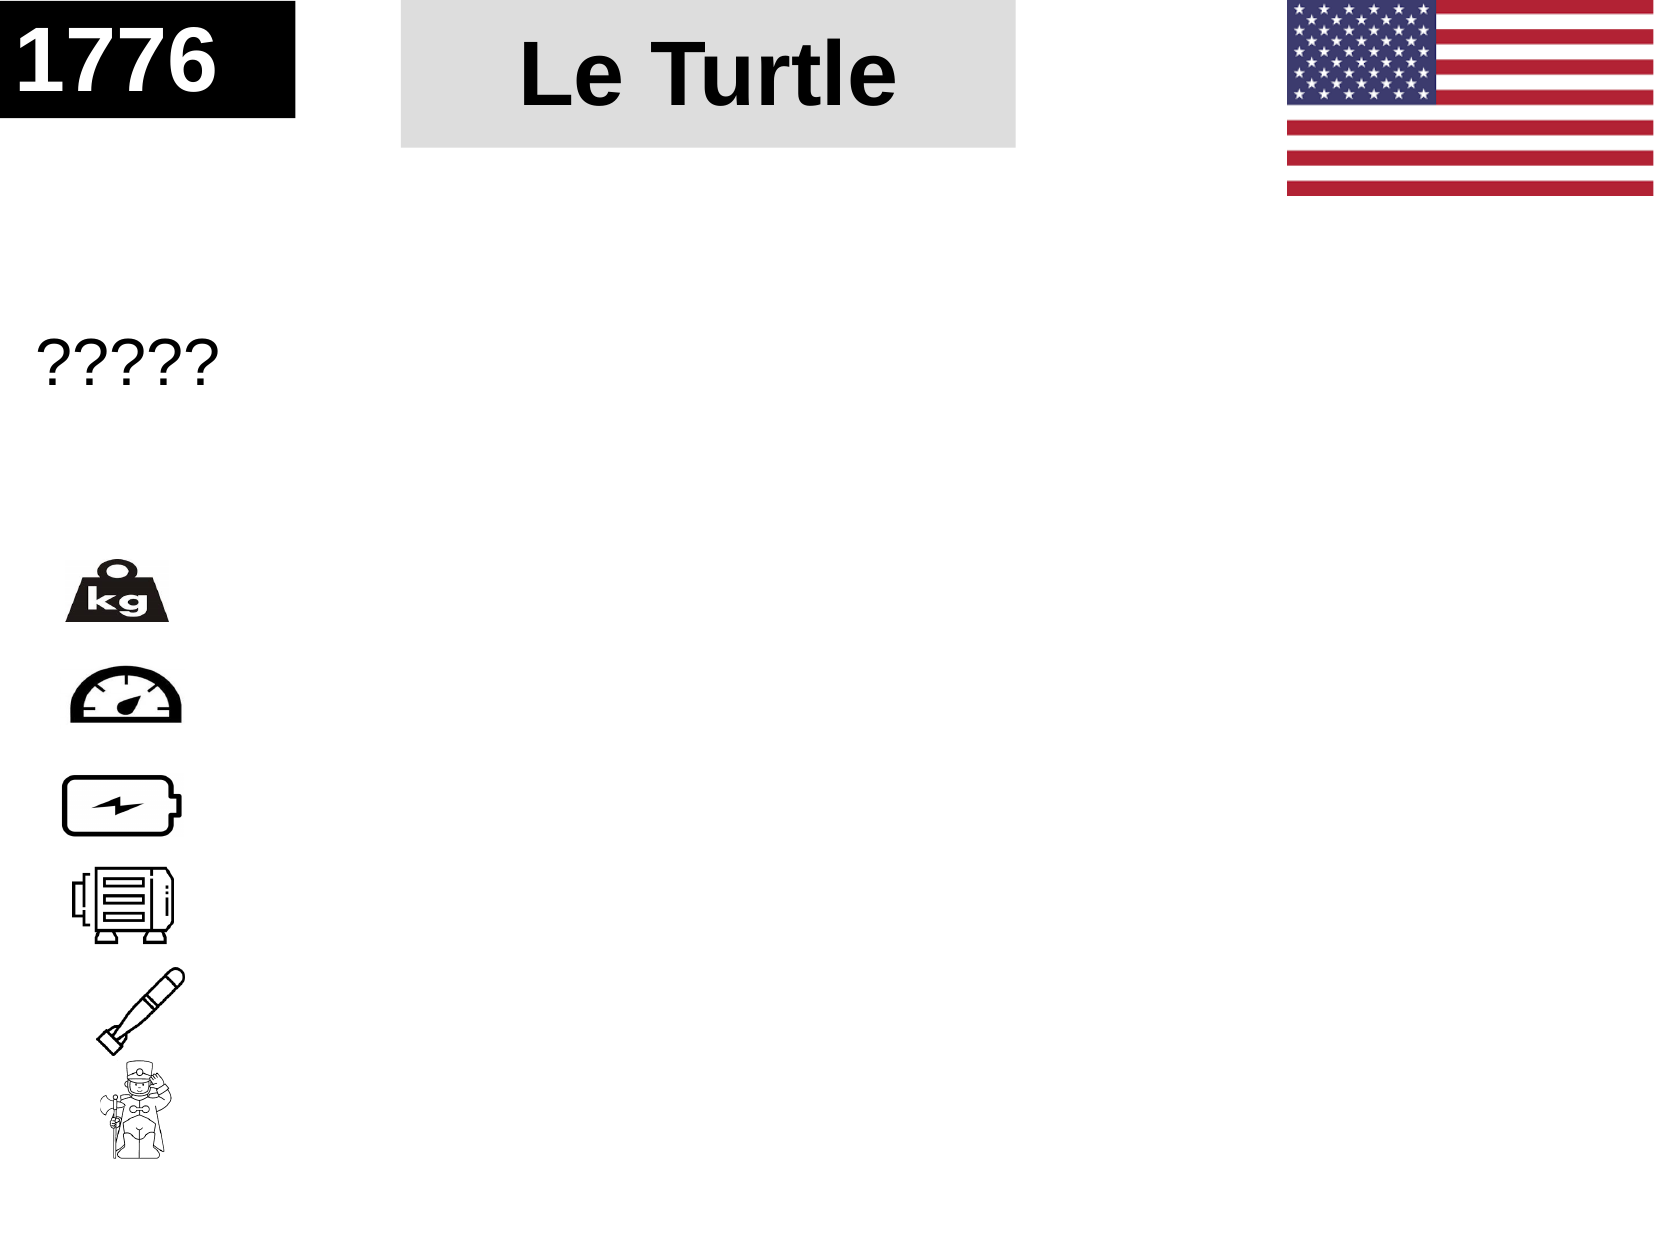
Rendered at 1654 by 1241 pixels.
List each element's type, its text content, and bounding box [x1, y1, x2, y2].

picture [59, 772, 185, 838]
picture [1287, 0, 1654, 196]
picture [65, 559, 169, 623]
picture [60, 657, 185, 730]
title Le Turtle [400, 0, 1016, 148]
picture [72, 854, 174, 956]
text_box 1776 [0, 0, 296, 119]
list ????? [0, 324, 1377, 1130]
picture [96, 967, 185, 1166]
